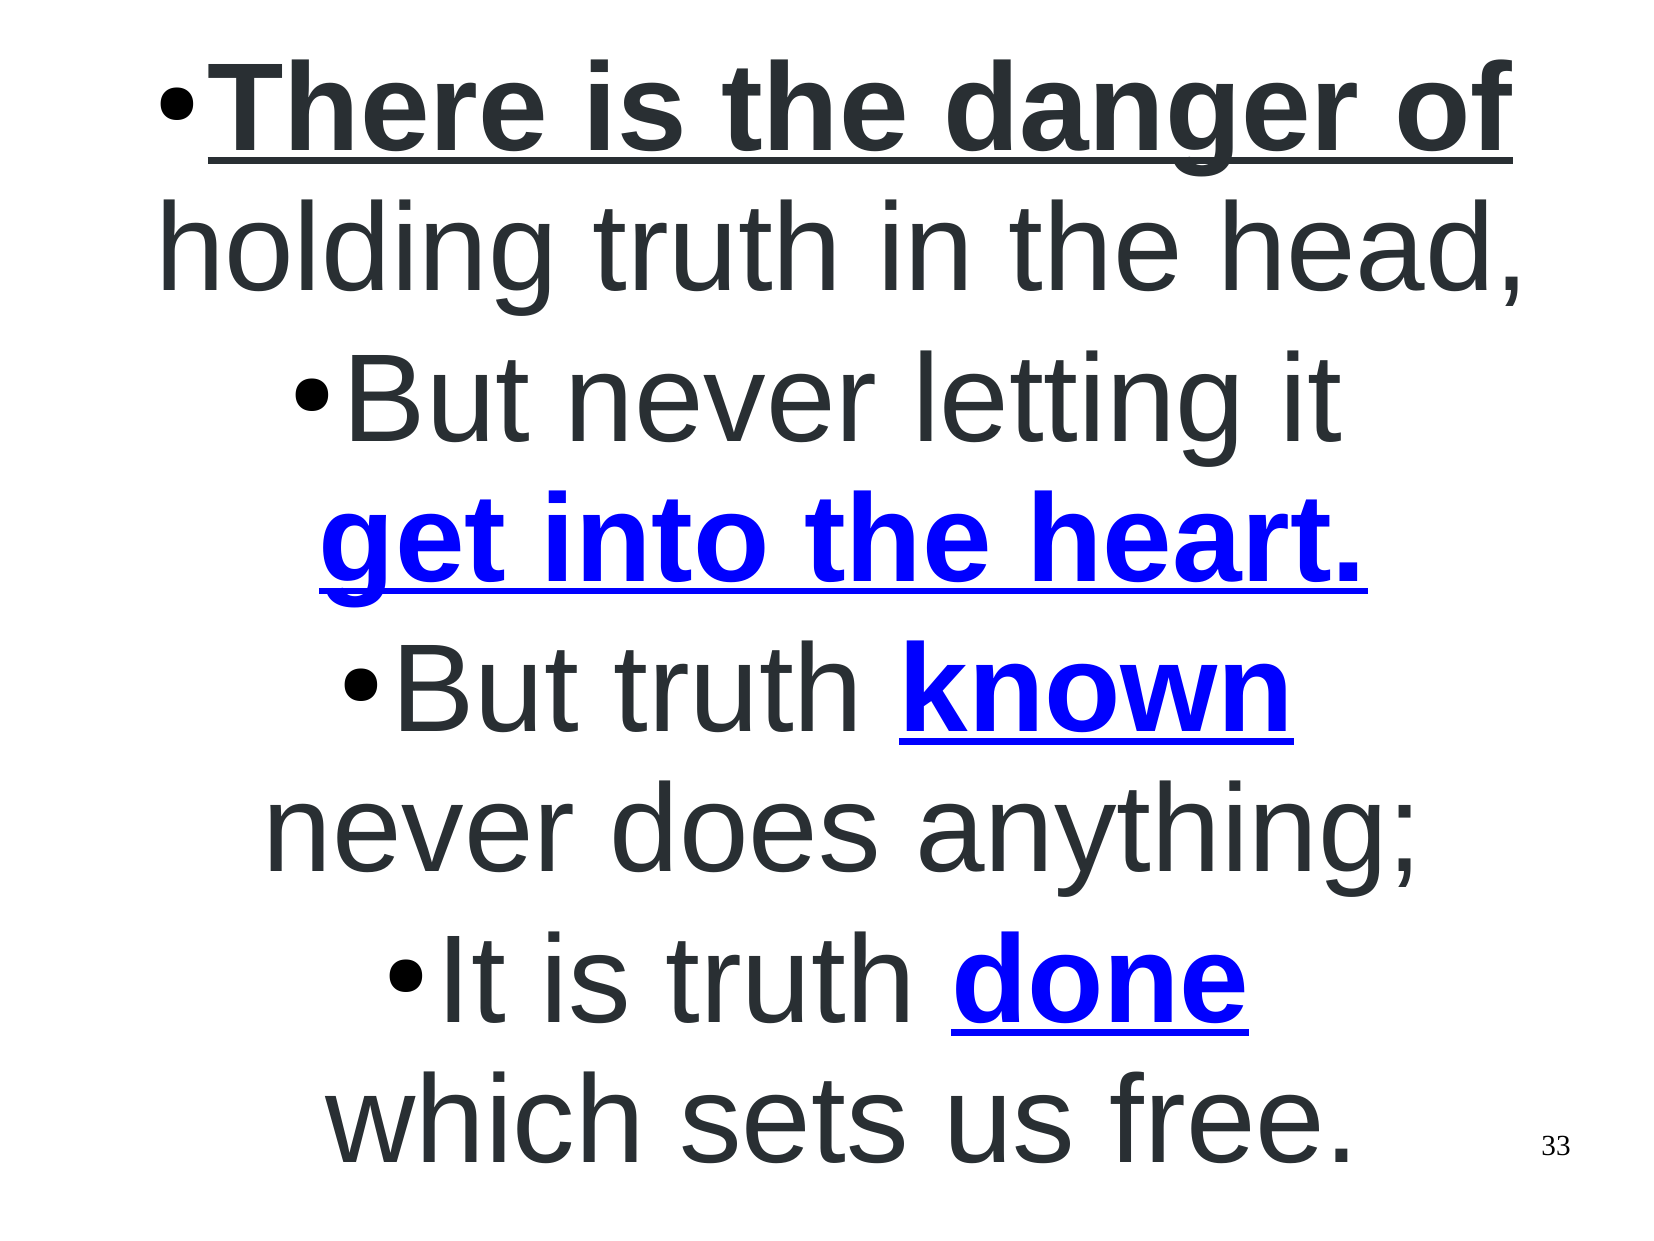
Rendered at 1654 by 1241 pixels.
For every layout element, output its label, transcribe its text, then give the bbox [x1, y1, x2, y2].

list There is the danger of holding truth in the head, But never letting it get into the heart. But truth known never does anything; It is truth done which sets us free. [37, 37, 1613, 1201]
